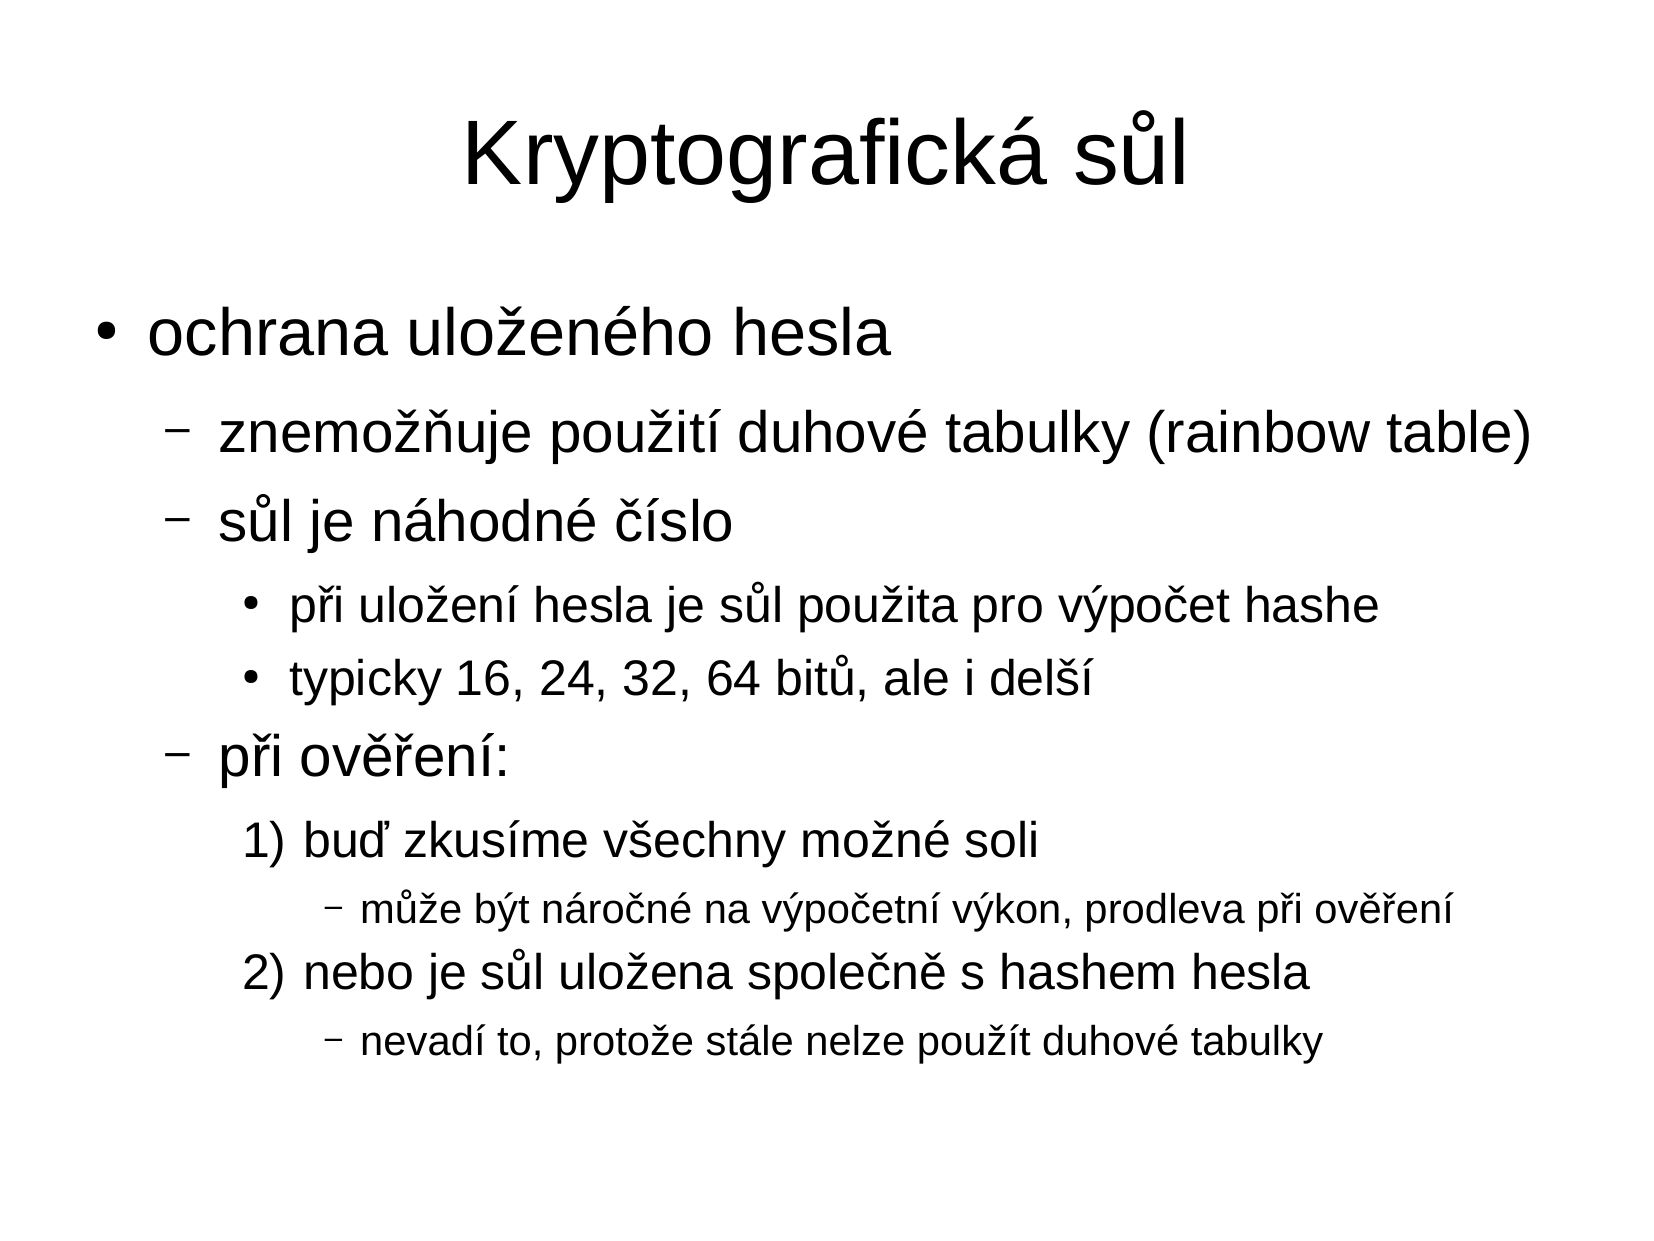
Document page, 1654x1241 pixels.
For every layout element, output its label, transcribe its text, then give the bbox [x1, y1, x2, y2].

title Kryptografická sůl [82, 49, 1571, 257]
list ochrana uloženého hesla znemožňuje použití duhové tabulky (rainbow table) sůl je náhodné číslo při uložení hesla je sůl použita pro výpočet hashe typicky 16, 24, 32, 64 bitů, ale i delší při ověření: buď zkusíme všechny možné soli může být náročné na výpočetní výkon, prodleva při ověření nebo je sůl uložena společně s hashem hesla nevadí to, protože stále nelze použít duhové tabulky [76, 295, 1565, 1100]
